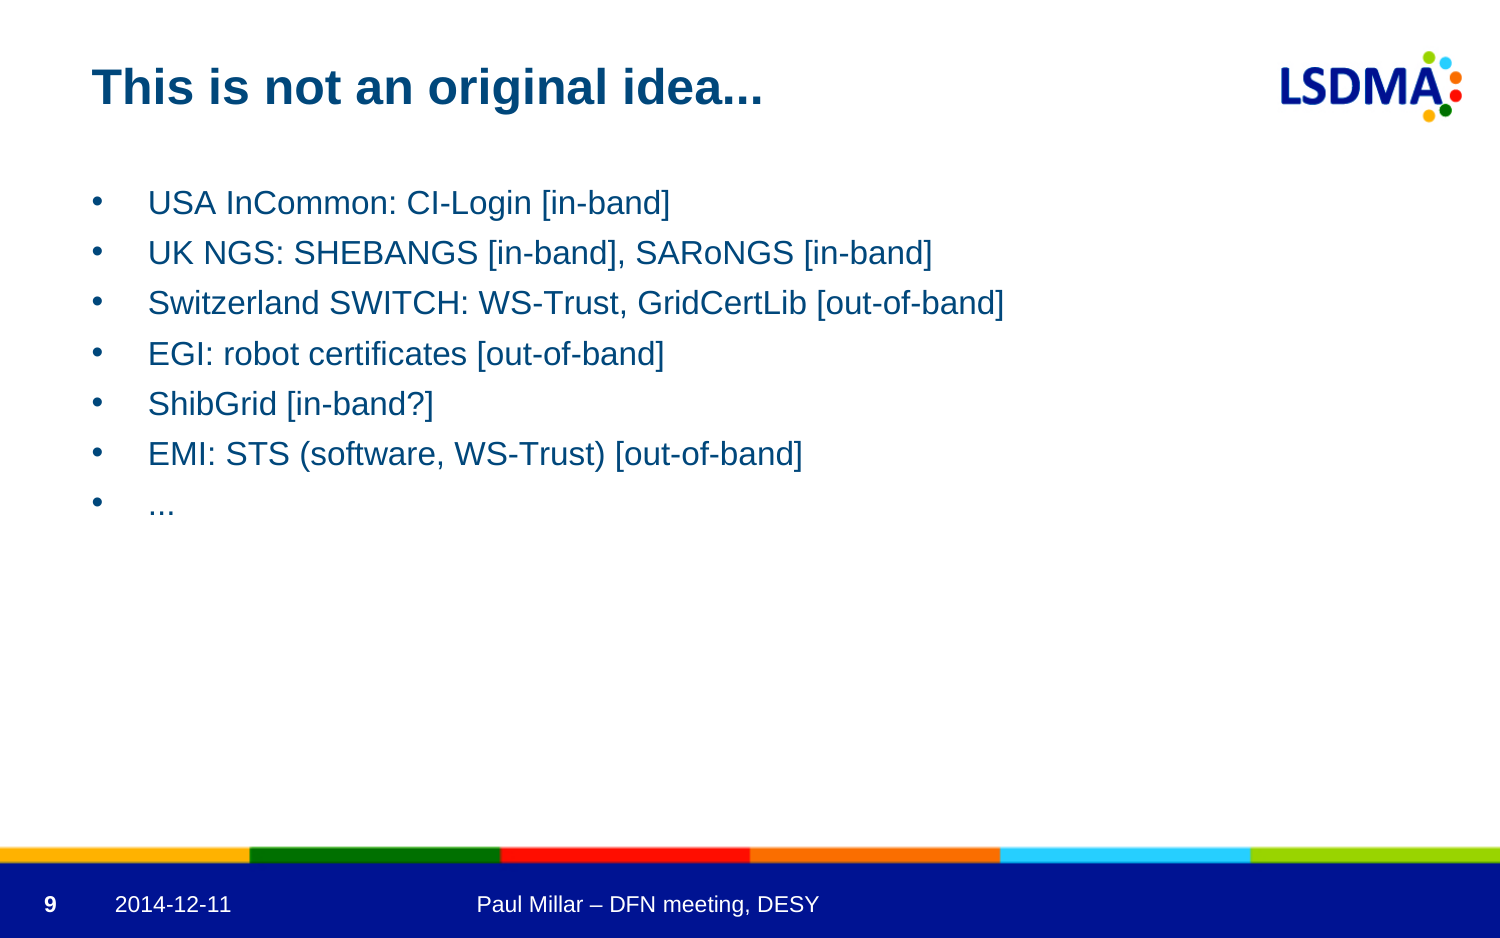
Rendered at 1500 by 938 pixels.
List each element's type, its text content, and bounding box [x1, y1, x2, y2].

list USA InCommon: CI-Login [in-band] UK NGS: SHEBANGS [in-band], SARoNGS [in-band] Switzerland SWITCH: WS-Trust, GridCertLib [out-of-band] EGI: robot certificates [out-of-band] ShibGrid [in-band?] EMI: STS (software, WS-Trust) [out-of-band] ... [76, 173, 1427, 793]
title This is not an original idea... [76, 45, 1247, 123]
picture [0, 0, 1500, 938]
